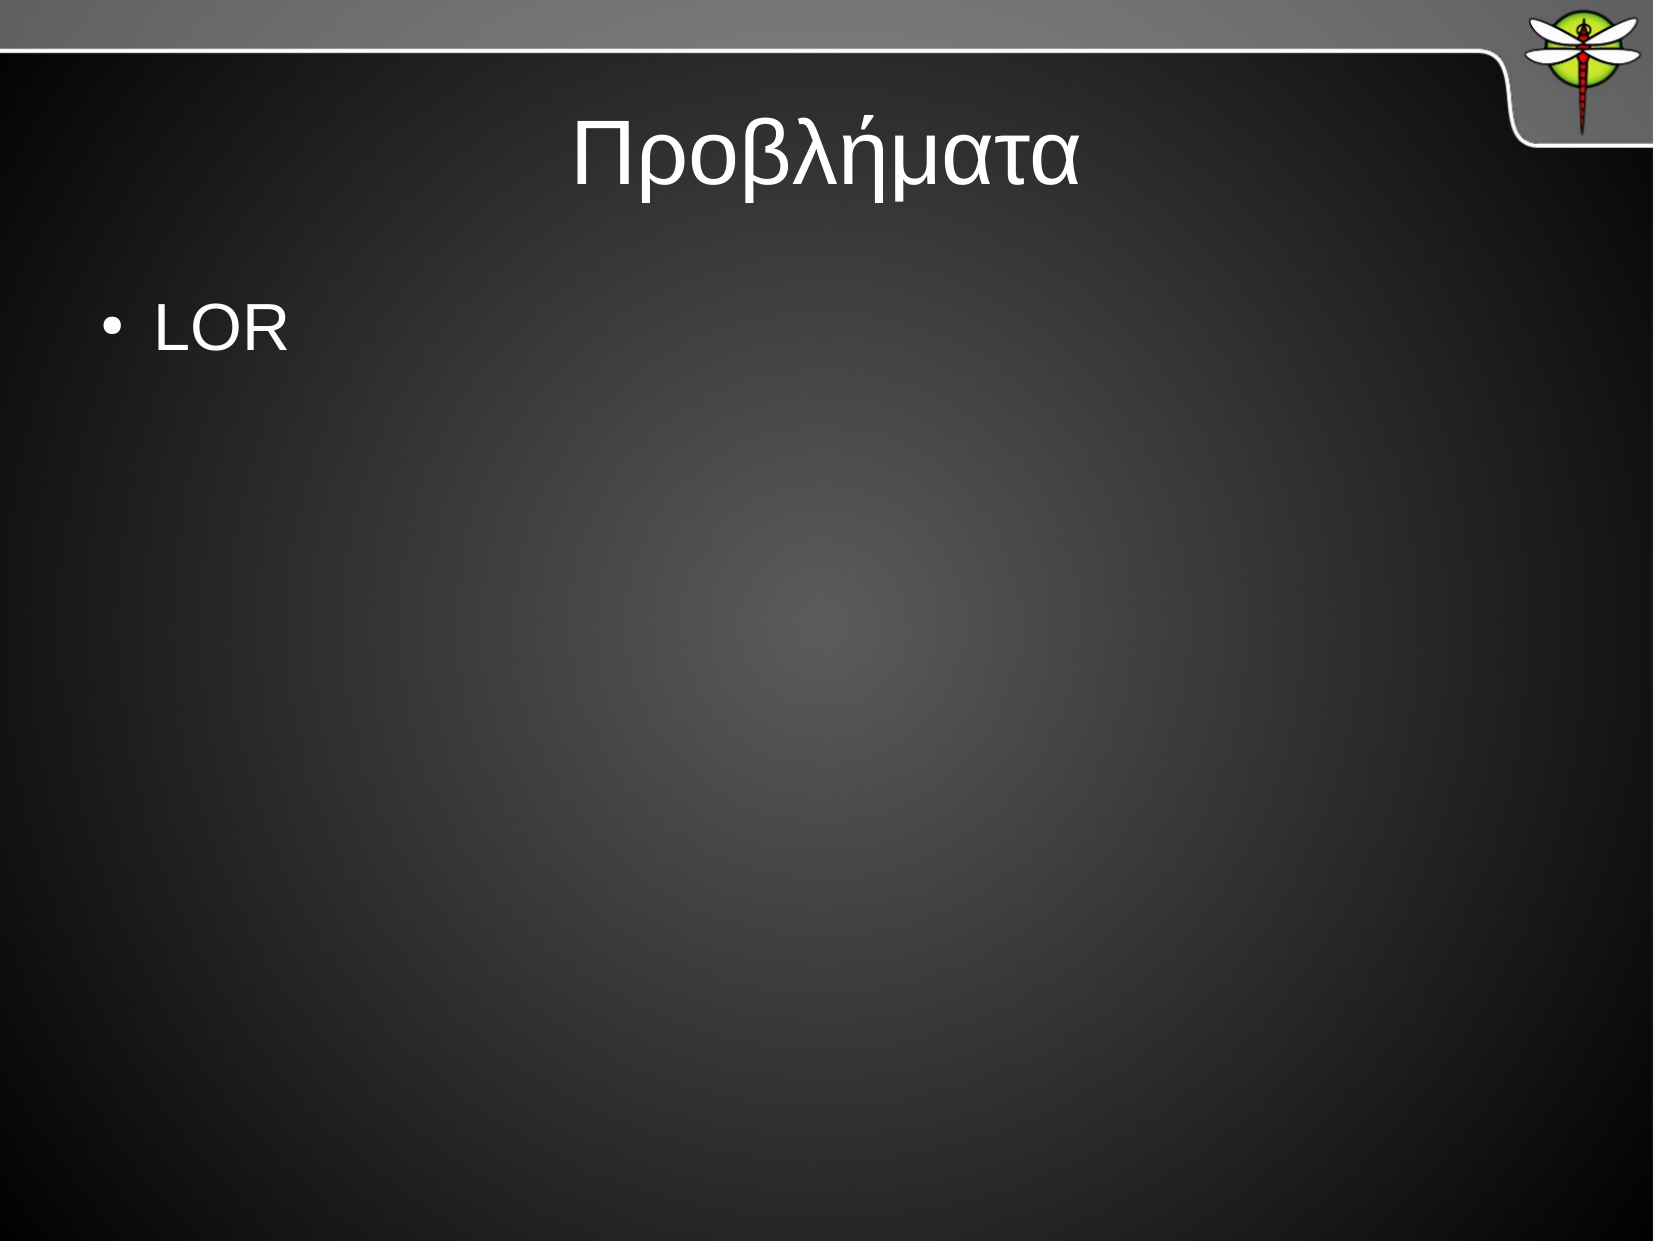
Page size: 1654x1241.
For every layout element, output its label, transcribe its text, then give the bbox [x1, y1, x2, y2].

title Προβλήματα [82, 49, 1571, 257]
picture [0, 0, 1654, 1241]
list LOR [82, 290, 1571, 1109]
